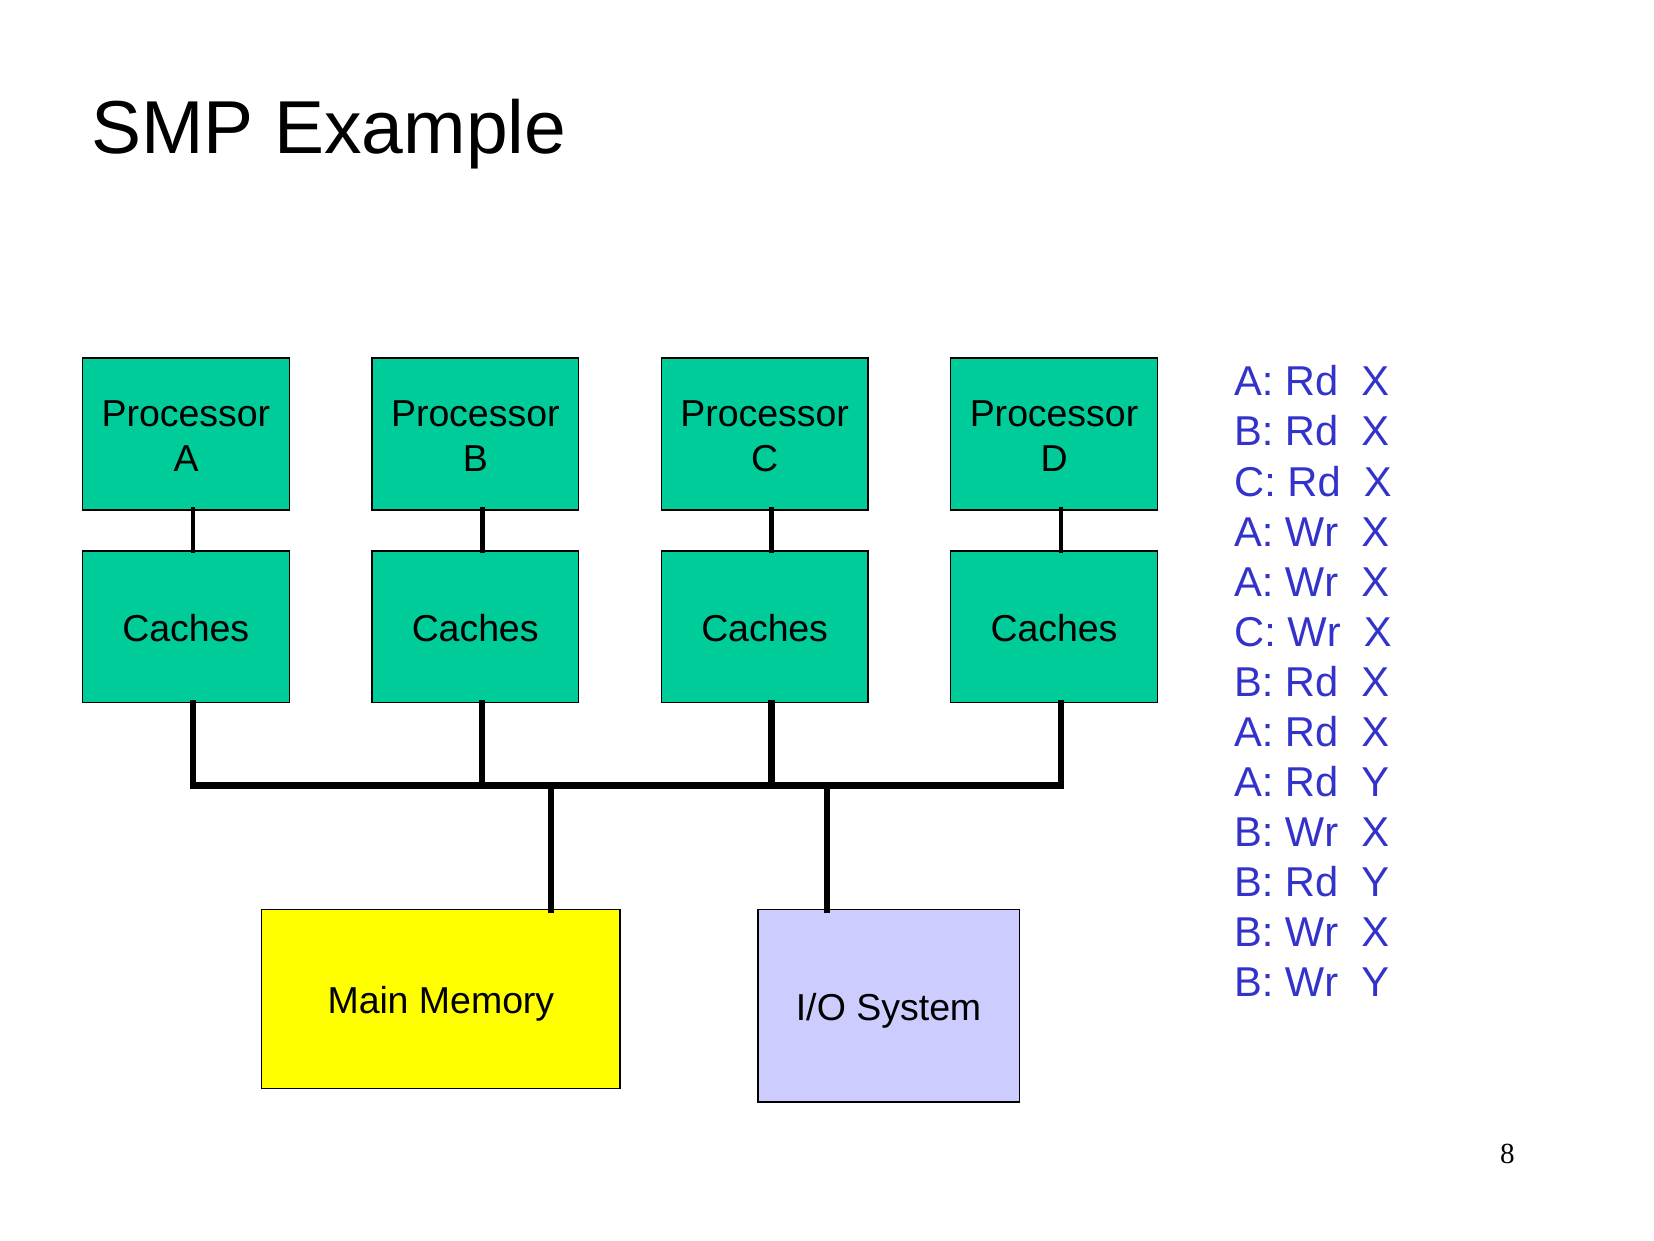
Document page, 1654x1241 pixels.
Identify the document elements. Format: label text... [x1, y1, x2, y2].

text_box Main Memory [261, 909, 621, 1089]
text_box Processor D [950, 358, 1158, 510]
text_box <number> [1184, 1129, 1530, 1213]
text_box Caches [371, 551, 579, 703]
text_box Processor A [82, 358, 290, 510]
text_box Processor C [661, 358, 869, 510]
text_box Caches [950, 551, 1158, 703]
text_box Caches [82, 551, 290, 703]
text_box Caches [661, 551, 869, 703]
text_box A: Rd X B: Rd X C: Rd X A: Wr X A: Wr X C: Wr X B: Rd X A: Rd X A: Rd Y B: Wr X B: Rd Y B: Wr X B: Wr Y [1219, 346, 1407, 1013]
text_box SMP Example [76, 71, 582, 177]
text_box Processor B [371, 358, 579, 510]
text_box I/O System [757, 909, 1020, 1103]
